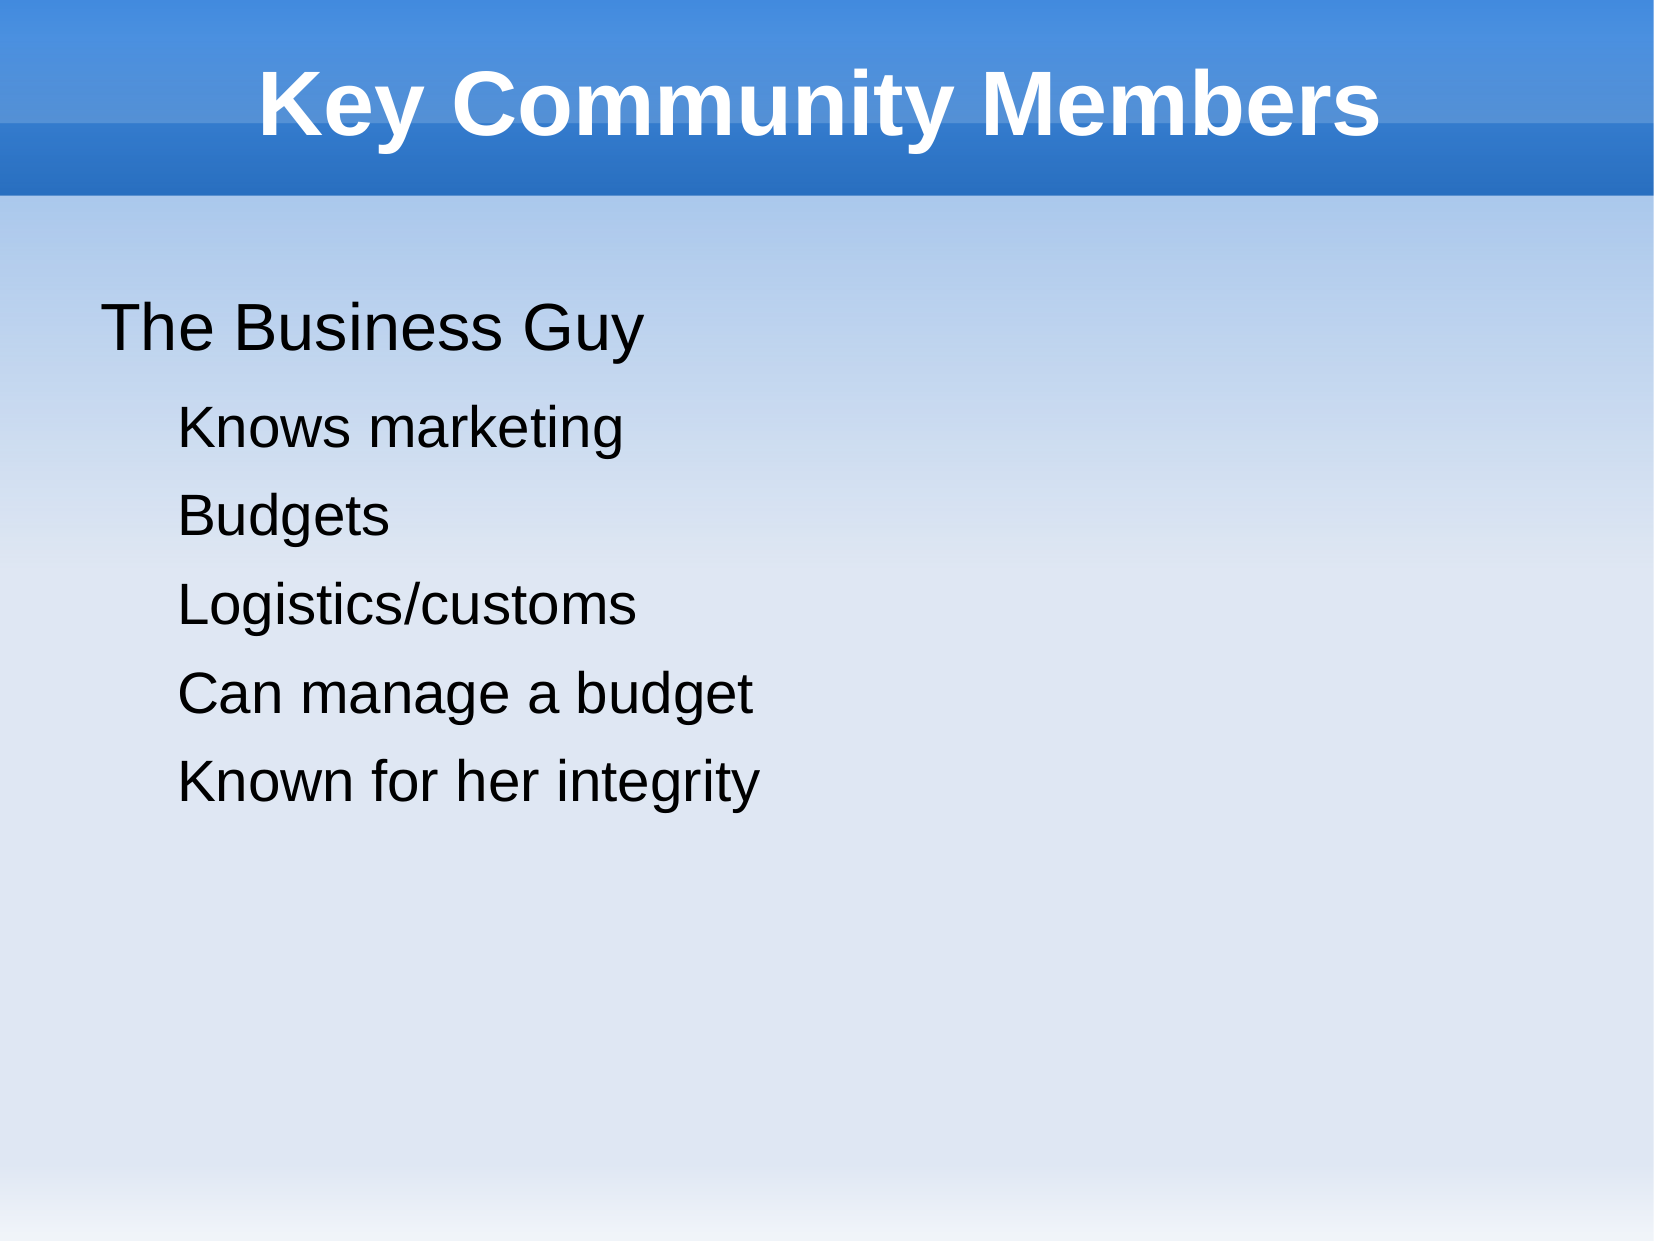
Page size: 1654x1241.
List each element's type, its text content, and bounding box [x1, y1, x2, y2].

picture [0, 0, 1654, 1241]
title Key Community Members [76, 7, 1565, 200]
list The Business Guy Knows marketing Budgets Logistics/customs Can manage a budget Known for her integrity [82, 290, 1571, 1094]
